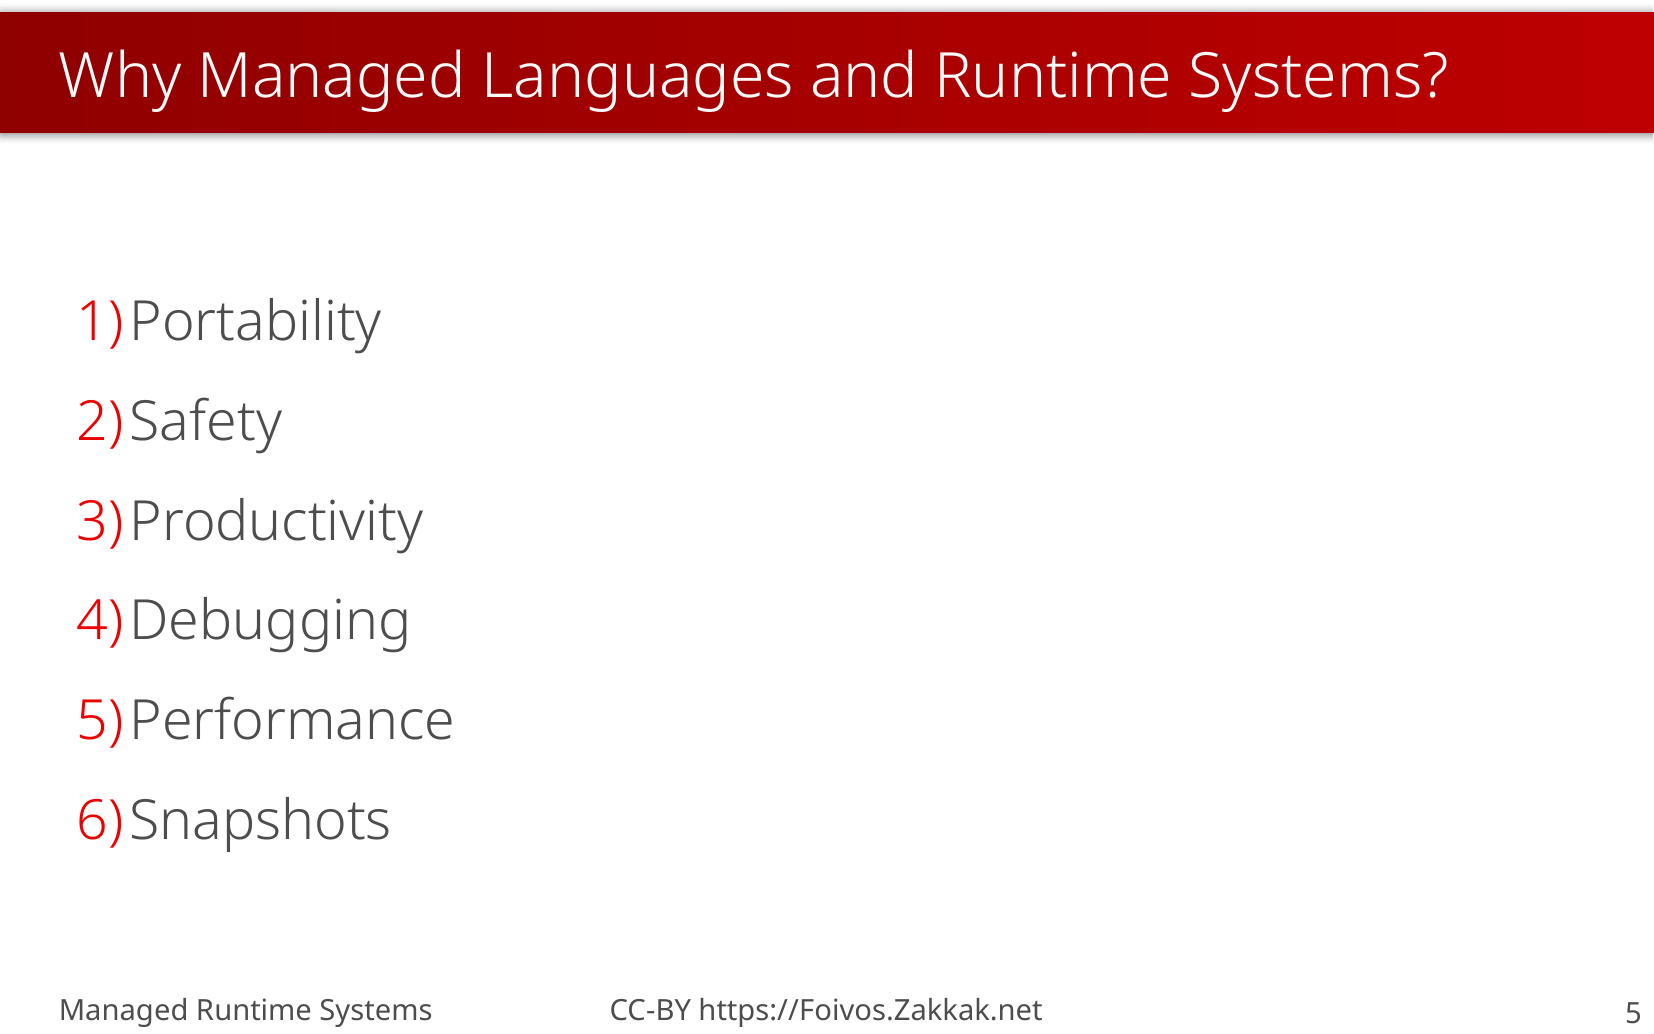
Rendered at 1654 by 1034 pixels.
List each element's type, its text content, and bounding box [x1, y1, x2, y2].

title Why Managed Languages and Runtime Systems? [58, 0, 1531, 177]
list Portability Safety Productivity Debugging Performance Snapshots [58, 177, 1594, 960]
